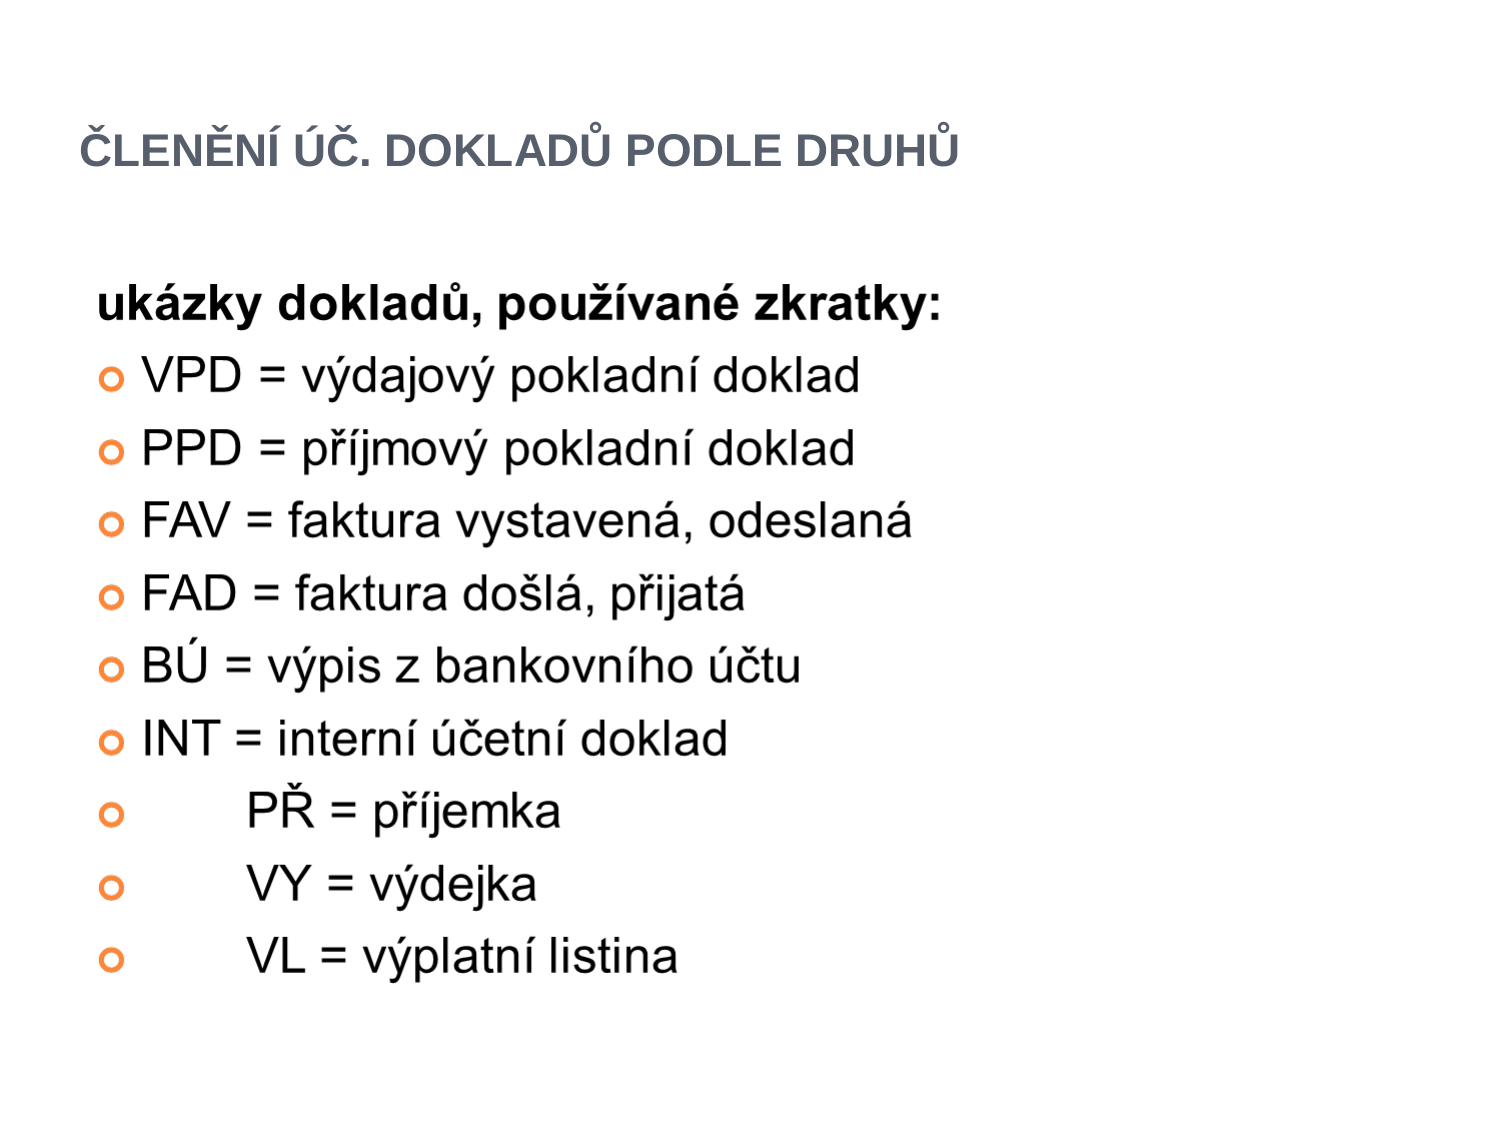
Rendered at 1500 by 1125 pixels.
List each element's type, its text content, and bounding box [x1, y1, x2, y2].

text_box [65, 257, 1307, 1065]
title ČLENĚNÍ ÚČ. DOKLADŮ PODLE DRUHŮ [64, 0, 1415, 303]
